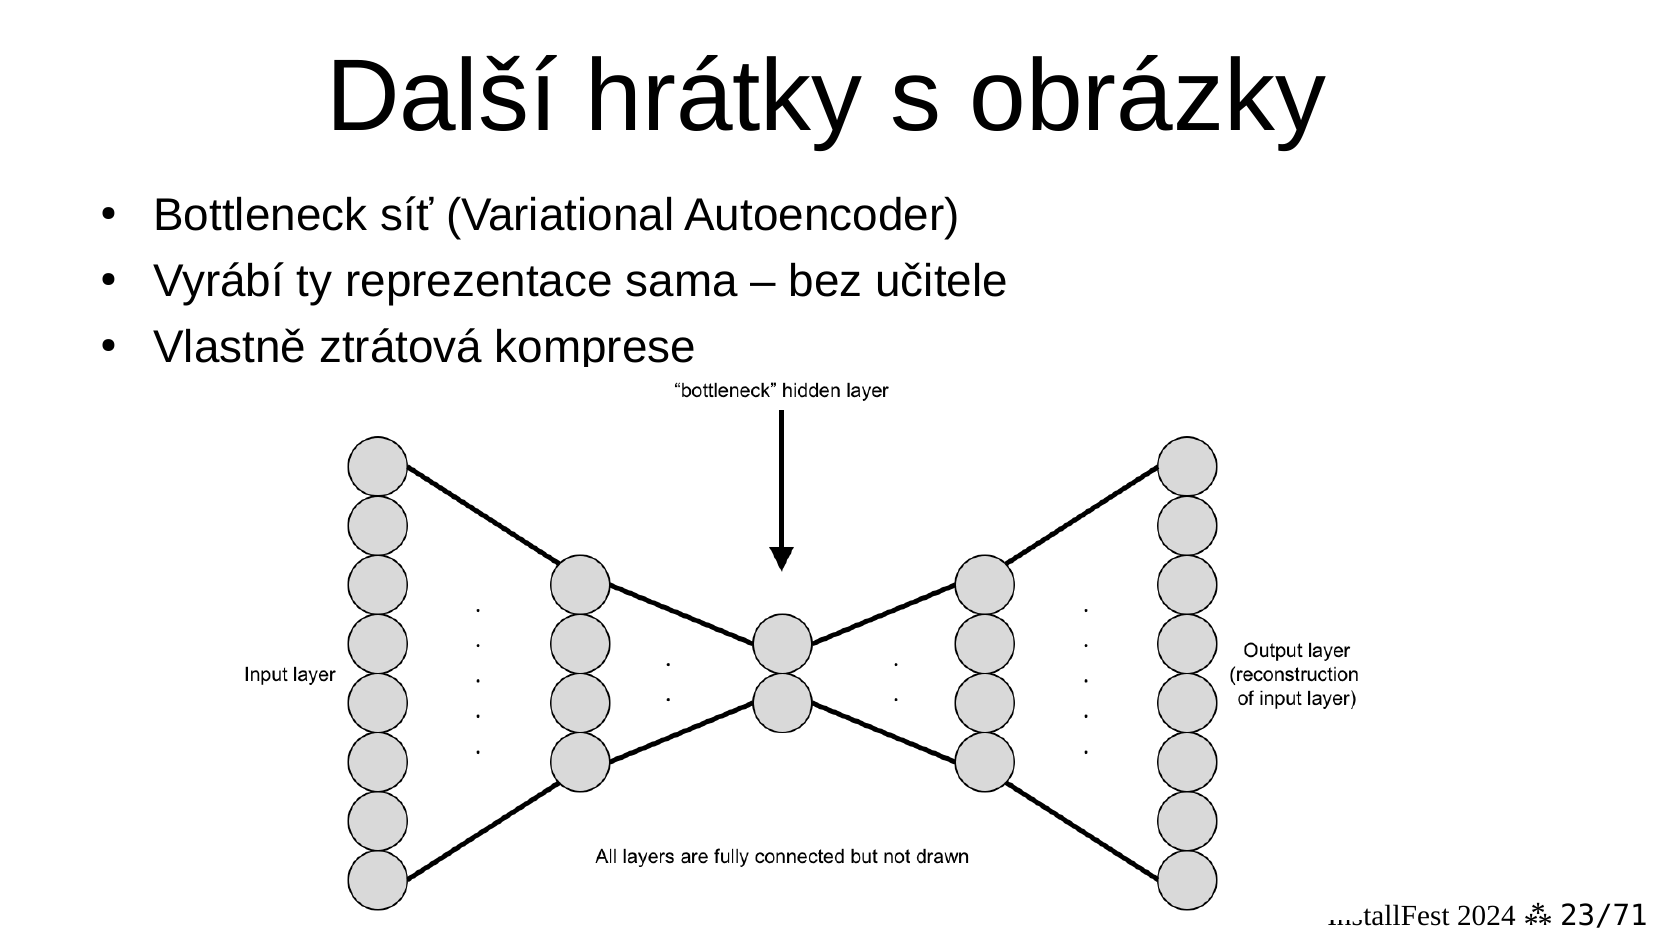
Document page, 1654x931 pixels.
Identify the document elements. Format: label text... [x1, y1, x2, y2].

picture [239, 367, 1362, 920]
title Další hrátky s obrázky [82, 38, 1571, 153]
list Bottleneck síť (Variational Autoencoder) Vyrábí ty reprezentace sama – bez učitele Vlastně ztrátová komprese [82, 188, 1571, 788]
